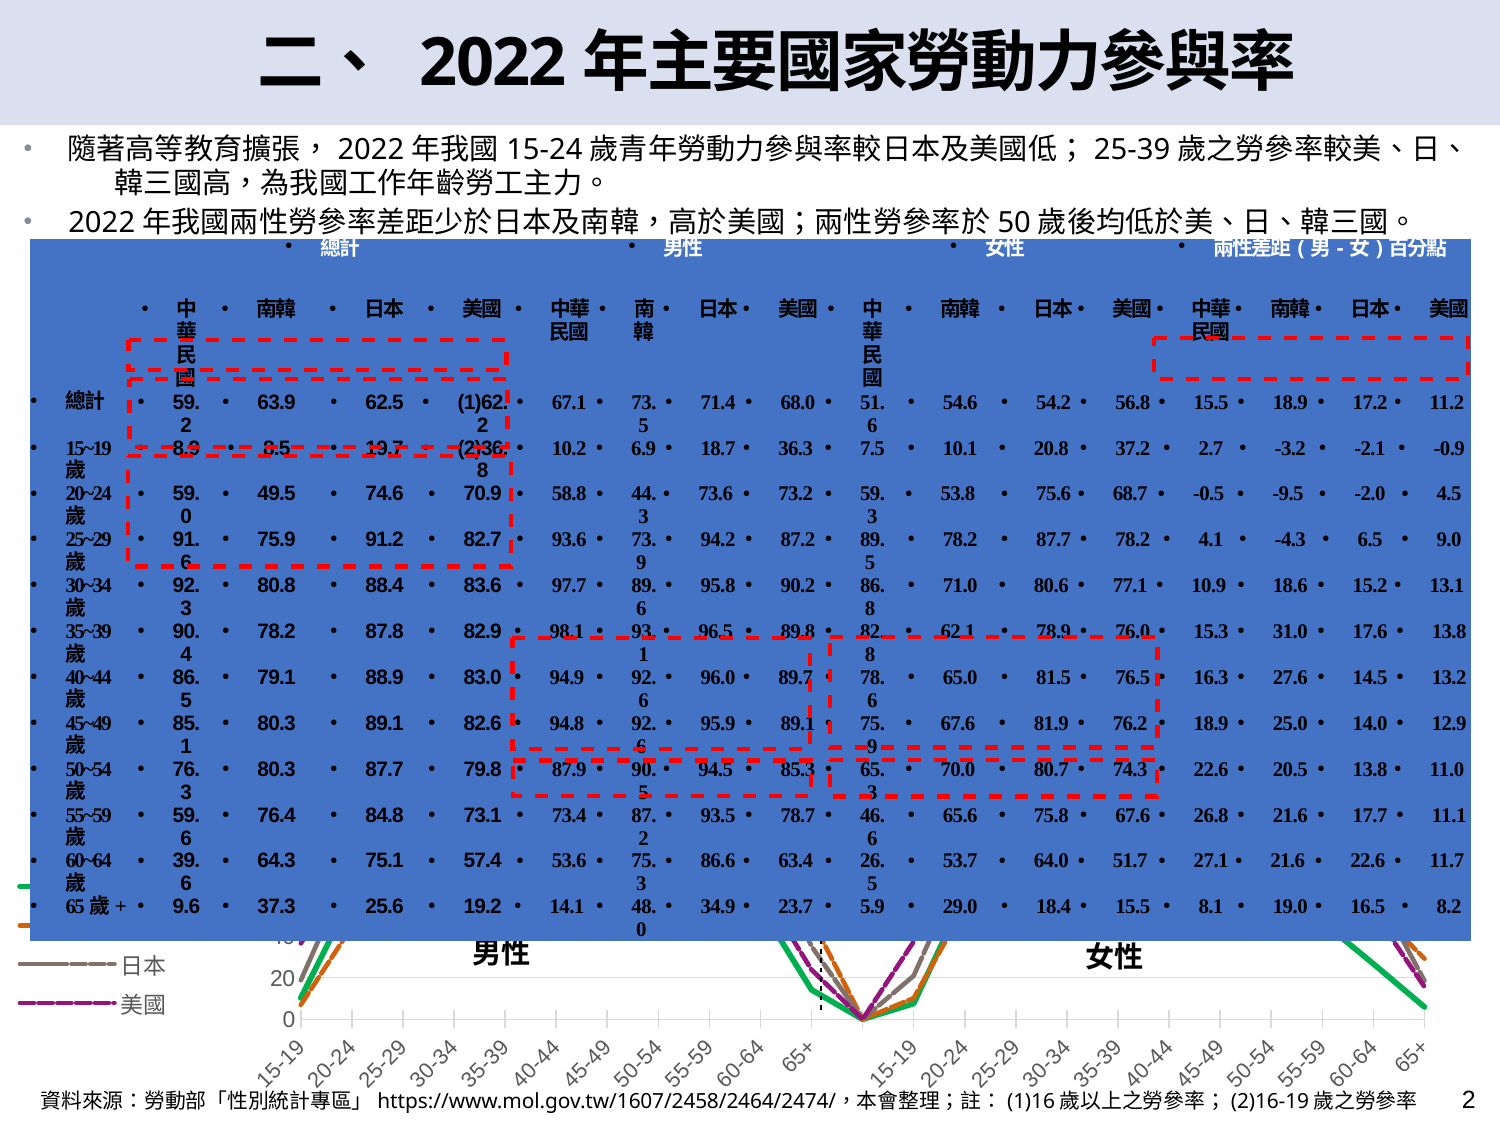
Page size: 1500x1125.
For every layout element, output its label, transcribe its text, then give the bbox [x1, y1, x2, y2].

table_cell 90.5 [592, 758, 660, 804]
text_box 男性 [457, 941, 607, 977]
table_cell [30, 299, 134, 391]
table_cell 86.8 [820, 574, 889, 620]
table_cell 美國 [1392, 299, 1471, 391]
table_cell 88.4 [315, 574, 418, 620]
table_cell 8.1 [1155, 895, 1232, 941]
table_cell 20.5 [1232, 758, 1313, 804]
table_cell 63.4 [740, 850, 820, 895]
table_cell 73.2 [740, 482, 820, 528]
table_cell 13.8 [1392, 620, 1471, 666]
table_cell 63.9 [203, 391, 315, 437]
table_cell 90.4 [134, 620, 203, 666]
table_cell 96.5 [660, 620, 740, 666]
table_cell 5.9 [820, 895, 889, 941]
table_cell 4.5 [1392, 482, 1471, 528]
table_cell 60~64 歲 [30, 850, 134, 895]
table_cell 89.8 [740, 620, 820, 666]
table_cell 36.3 [740, 437, 820, 482]
table_cell 51.6 [820, 391, 889, 437]
table_cell 58.8 [512, 482, 592, 528]
table_cell 12.9 [1392, 712, 1471, 758]
table_cell 25.0 [1232, 712, 1313, 758]
table_cell 13.1 [1392, 574, 1471, 620]
table_cell 86.6 [660, 850, 740, 895]
table_header 女性 [820, 239, 1155, 299]
text_box 資料來源：勞動部「性別統計專區」https://www.mol.gov.tw/1607/2458/2464/2474/，本會整理；註：(1)16歲以上之勞參率；(2)16-19歲之勞參率 [25, 1080, 1446, 1121]
table_cell 15~19 歲 [30, 437, 134, 482]
table_cell 53.8 [889, 482, 996, 528]
table_cell 10.9 [1155, 574, 1232, 620]
table_cell 93.5 [660, 804, 740, 850]
table_cell 21.6 [1232, 804, 1313, 850]
table_cell 78.2 [203, 620, 315, 666]
table_cell 18.7 [660, 437, 740, 482]
table_cell 22.6 [1313, 850, 1392, 895]
table_cell 53.6 [512, 850, 592, 895]
table_cell 64.3 [203, 850, 315, 895]
table_cell 14.0 [1313, 712, 1392, 758]
table_cell 97.7 [512, 574, 592, 620]
table_cell 日本 [996, 299, 1075, 391]
table_cell 62.5 [315, 391, 418, 437]
table_cell 78.2 [1075, 528, 1155, 574]
table_cell 73.5 [592, 391, 660, 437]
table_cell 總計 [30, 391, 134, 437]
table_cell 87.7 [315, 758, 418, 804]
table_cell 25.6 [315, 895, 418, 941]
table_cell 18.6 [1232, 574, 1313, 620]
table_cell 83.6 [418, 574, 512, 620]
table_cell 94.9 [512, 666, 592, 712]
table_cell 2.7 [1155, 437, 1232, 482]
table_cell 11.7 [1392, 850, 1471, 895]
table_cell 6.9 [592, 437, 660, 482]
table_cell 73.6 [660, 482, 740, 528]
table_cell 59.2 [134, 391, 203, 437]
table_cell 67.6 [1075, 804, 1155, 850]
table_cell 62.1 [889, 620, 996, 666]
table_cell 49.5 [203, 482, 315, 528]
table_cell 96.0 [660, 666, 740, 712]
table_cell 15.5 [1075, 895, 1155, 941]
table_cell 89.6 [592, 574, 660, 620]
table_cell 94.2 [660, 528, 740, 574]
table_cell 45~49 歲 [30, 712, 134, 758]
table_cell 19.7 [315, 437, 418, 482]
table_cell 31.0 [1232, 620, 1313, 666]
table_cell 92.6 [592, 712, 660, 758]
table_cell 78.6 [820, 666, 889, 712]
table_cell 76.4 [203, 804, 315, 850]
table_cell 68.0 [740, 391, 820, 437]
table_cell 81.9 [996, 712, 1075, 758]
table_cell 89.7 [740, 666, 820, 712]
table_cell 90.2 [740, 574, 820, 620]
table_cell 57.4 [418, 850, 512, 895]
table_cell (1)62.2 [418, 391, 512, 437]
table_cell 73.1 [418, 804, 512, 850]
table_cell 59.6 [134, 804, 203, 850]
table_cell 26.5 [820, 850, 889, 895]
table_cell 95.9 [660, 712, 740, 758]
table_header 總計 [134, 239, 512, 299]
table_cell 4.1 [1155, 528, 1232, 574]
table_cell 29.0 [889, 895, 996, 941]
table_cell 17.2 [1313, 391, 1392, 437]
table_cell 18.9 [1232, 391, 1313, 437]
table_cell 59.3 [820, 482, 889, 528]
table_cell 37.2 [1075, 437, 1155, 482]
chart [0, 790, 1463, 1099]
table_cell 南韓 [203, 299, 315, 391]
table_cell 82.9 [418, 620, 512, 666]
table_cell 22.6 [1155, 758, 1232, 804]
table_cell 14.5 [1313, 666, 1392, 712]
table_cell 65.6 [889, 804, 996, 850]
table_cell -2.1 [1313, 437, 1392, 482]
table_cell 11.1 [1392, 804, 1471, 850]
table_header [30, 239, 134, 299]
table_cell 89.5 [820, 528, 889, 574]
table_cell 26.8 [1155, 804, 1232, 850]
table_cell 87.7 [996, 528, 1075, 574]
table_cell 80.3 [203, 712, 315, 758]
table_cell 13.8 [1313, 758, 1392, 804]
table_cell 7.5 [820, 437, 889, 482]
table_cell 76.2 [1075, 712, 1155, 758]
table_cell -0.9 [1392, 437, 1471, 482]
text_box 女性 [1070, 941, 1219, 981]
table_cell 59.0 [134, 482, 203, 528]
table_cell 48.0 [592, 895, 660, 941]
table_cell 14.1 [512, 895, 592, 941]
table_cell 65.0 [889, 666, 996, 712]
table_cell 美國 [485, 301, 495, 312]
table_cell 21.6 [1232, 850, 1313, 895]
table_cell 46.6 [820, 804, 889, 850]
table_cell 93.1 [592, 620, 660, 666]
table_cell 南韓 [592, 299, 660, 391]
table_cell 82.8 [820, 620, 889, 666]
table_cell 10.1 [889, 437, 996, 482]
table_cell 80.6 [996, 574, 1075, 620]
table_cell 79.8 [418, 758, 512, 804]
table_cell 37.3 [203, 895, 315, 941]
table_cell 8.9 [134, 437, 203, 482]
table_cell 78.9 [996, 620, 1075, 666]
table_cell 91.2 [315, 528, 418, 574]
table_cell 50~54 歲 [30, 758, 134, 804]
table_cell 75.6 [996, 482, 1075, 528]
table_cell 74.6 [315, 482, 418, 528]
table_cell 27.1 [1155, 850, 1232, 895]
table_cell 88.9 [315, 666, 418, 712]
table_cell 23.7 [740, 895, 820, 941]
table_cell 南韓 [1232, 299, 1313, 391]
table_cell 91.6 [134, 528, 203, 574]
table_cell 98.1 [512, 620, 592, 666]
table_cell 73.9 [592, 528, 660, 574]
table_cell 日本 [1313, 299, 1392, 391]
table_cell 82.6 [418, 712, 512, 758]
table_cell 美國 [1452, 301, 1462, 312]
table_cell (2)36.8 [418, 437, 512, 482]
table_cell 80.3 [203, 758, 315, 804]
table_cell 35~39 歲 [30, 620, 134, 666]
table_cell 65.3 [820, 758, 889, 804]
table_cell 15.5 [1155, 391, 1232, 437]
table_cell 89.1 [740, 712, 820, 758]
table_cell 44.3 [592, 482, 660, 528]
table_cell 20.8 [996, 437, 1075, 482]
table_cell 18.4 [996, 895, 1075, 941]
table_cell 74.3 [1075, 758, 1155, 804]
table_cell 95.8 [660, 574, 740, 620]
table_header 兩性差距(男-女)百分點 [1155, 239, 1471, 299]
table_cell 67.1 [512, 391, 592, 437]
table_cell 67.6 [889, 712, 996, 758]
table_cell 南韓 [889, 299, 996, 391]
table_cell 51.7 [1075, 850, 1155, 895]
table_cell 92.3 [134, 574, 203, 620]
table_cell 94.5 [660, 758, 740, 804]
table_cell 16.5 [1313, 895, 1392, 941]
table_cell 81.5 [996, 666, 1075, 712]
table_cell -2.0 [1313, 482, 1392, 528]
table_cell 78.7 [740, 804, 820, 850]
table_cell 40~44 歲 [30, 666, 134, 712]
table_cell 71.0 [889, 574, 996, 620]
table_cell 19.2 [418, 895, 512, 941]
table_cell 82.7 [418, 528, 512, 574]
table_cell 18.9 [1155, 712, 1232, 758]
table_cell 70.9 [418, 482, 512, 528]
table_cell -9.5 [1232, 482, 1313, 528]
table_cell 85.1 [134, 712, 203, 758]
table_cell 80.7 [996, 758, 1075, 804]
table_cell -4.3 [1232, 528, 1313, 574]
table_cell 70.0 [889, 758, 996, 804]
table_cell 30~34 歲 [30, 574, 134, 620]
table_cell 15.3 [1155, 620, 1232, 666]
table_cell 13.2 [1392, 666, 1471, 712]
table_cell 15.2 [1313, 574, 1392, 620]
table_cell 89.1 [315, 712, 418, 758]
table_cell 54.2 [996, 391, 1075, 437]
table_cell -3.2 [1232, 437, 1313, 482]
table_cell 77.1 [1075, 574, 1155, 620]
table_cell 76.0 [1075, 620, 1155, 666]
table_cell 54.6 [889, 391, 996, 437]
table_cell 39.6 [134, 850, 203, 895]
table_cell 75.1 [315, 850, 418, 895]
table_cell 20~24 歲 [30, 482, 134, 528]
table_cell 87.2 [592, 804, 660, 850]
table_cell 11.2 [1392, 391, 1471, 437]
table_cell 美國 [418, 299, 512, 391]
table_cell 75.3 [592, 850, 660, 895]
text_box 二、 2022年主要國家勞動力參與率 [242, 10, 1500, 107]
table_cell 87.8 [315, 620, 418, 666]
table_cell 75.9 [820, 712, 889, 758]
text_box 2 [1446, 1076, 1500, 1122]
table_cell 93.6 [512, 528, 592, 574]
table_cell 9.0 [1392, 528, 1471, 574]
table_cell 68.7 [1075, 482, 1155, 528]
table_cell 25~29 歲 [30, 528, 134, 574]
table_cell 中華民國 [820, 299, 889, 391]
table_cell 6.5 [1313, 528, 1392, 574]
table_cell 55~59 歲 [30, 804, 134, 850]
table_cell 美國 [740, 299, 820, 391]
table_cell 83.0 [418, 666, 512, 712]
table_cell 92.6 [592, 666, 660, 712]
table_cell 84.8 [315, 804, 418, 850]
table_cell 64.0 [996, 850, 1075, 895]
table_cell 75.9 [203, 528, 315, 574]
table_cell 94.8 [512, 712, 592, 758]
table_cell 11.0 [1392, 758, 1471, 804]
table_cell 17.7 [1313, 804, 1392, 850]
table_cell 76.3 [134, 758, 203, 804]
table_cell 87.9 [512, 758, 592, 804]
table_cell 65歲+ [30, 895, 134, 941]
table_cell 19.0 [1232, 895, 1313, 941]
table_cell 美國 [801, 301, 811, 312]
table_cell 75.8 [996, 804, 1075, 850]
table_cell 78.2 [889, 528, 996, 574]
table_cell 27.6 [1232, 666, 1313, 712]
table_cell 16.3 [1155, 666, 1232, 712]
table_cell 中華民國 [512, 299, 592, 391]
table_cell 中華民國 [1155, 299, 1232, 391]
table_cell 美國 [1135, 301, 1145, 312]
table_cell 34.9 [660, 895, 740, 941]
table_cell 17.6 [1313, 620, 1392, 666]
table_cell 8.5 [203, 437, 315, 482]
text_box 隨著高等教育擴張，2022年我國15-24歲青年勞動力參與率較日本及美國低；25-39歲之勞參率較美、日、韓三國高，為我國工作年齡勞工主力。 2022年我國兩性勞參率差距少於日本及南韓，高於美國；兩性勞參率於50歲後均低於美、日、韓三國。 [8, 124, 1492, 255]
table_cell 9.6 [134, 895, 203, 941]
table_cell 79.1 [203, 666, 315, 712]
table_cell 76.5 [1075, 666, 1155, 712]
table_cell 日本 [315, 299, 418, 391]
table_cell 87.2 [740, 528, 820, 574]
table_cell 8.2 [1392, 895, 1471, 941]
table_cell 中華民國 [134, 299, 203, 391]
table_cell 73.4 [512, 804, 592, 850]
table_cell 80.8 [203, 574, 315, 620]
table_cell 美國 [1075, 299, 1155, 391]
table_cell 85.3 [740, 758, 820, 804]
table_cell 56.8 [1075, 391, 1155, 437]
table_cell 日本 [660, 299, 740, 391]
table_cell 71.4 [660, 391, 740, 437]
table_header 男性 [512, 239, 820, 299]
table_cell 53.7 [889, 850, 996, 895]
table_cell 10.2 [512, 437, 592, 482]
table_cell 86.5 [134, 666, 203, 712]
table_cell -0.5 [1155, 482, 1232, 528]
